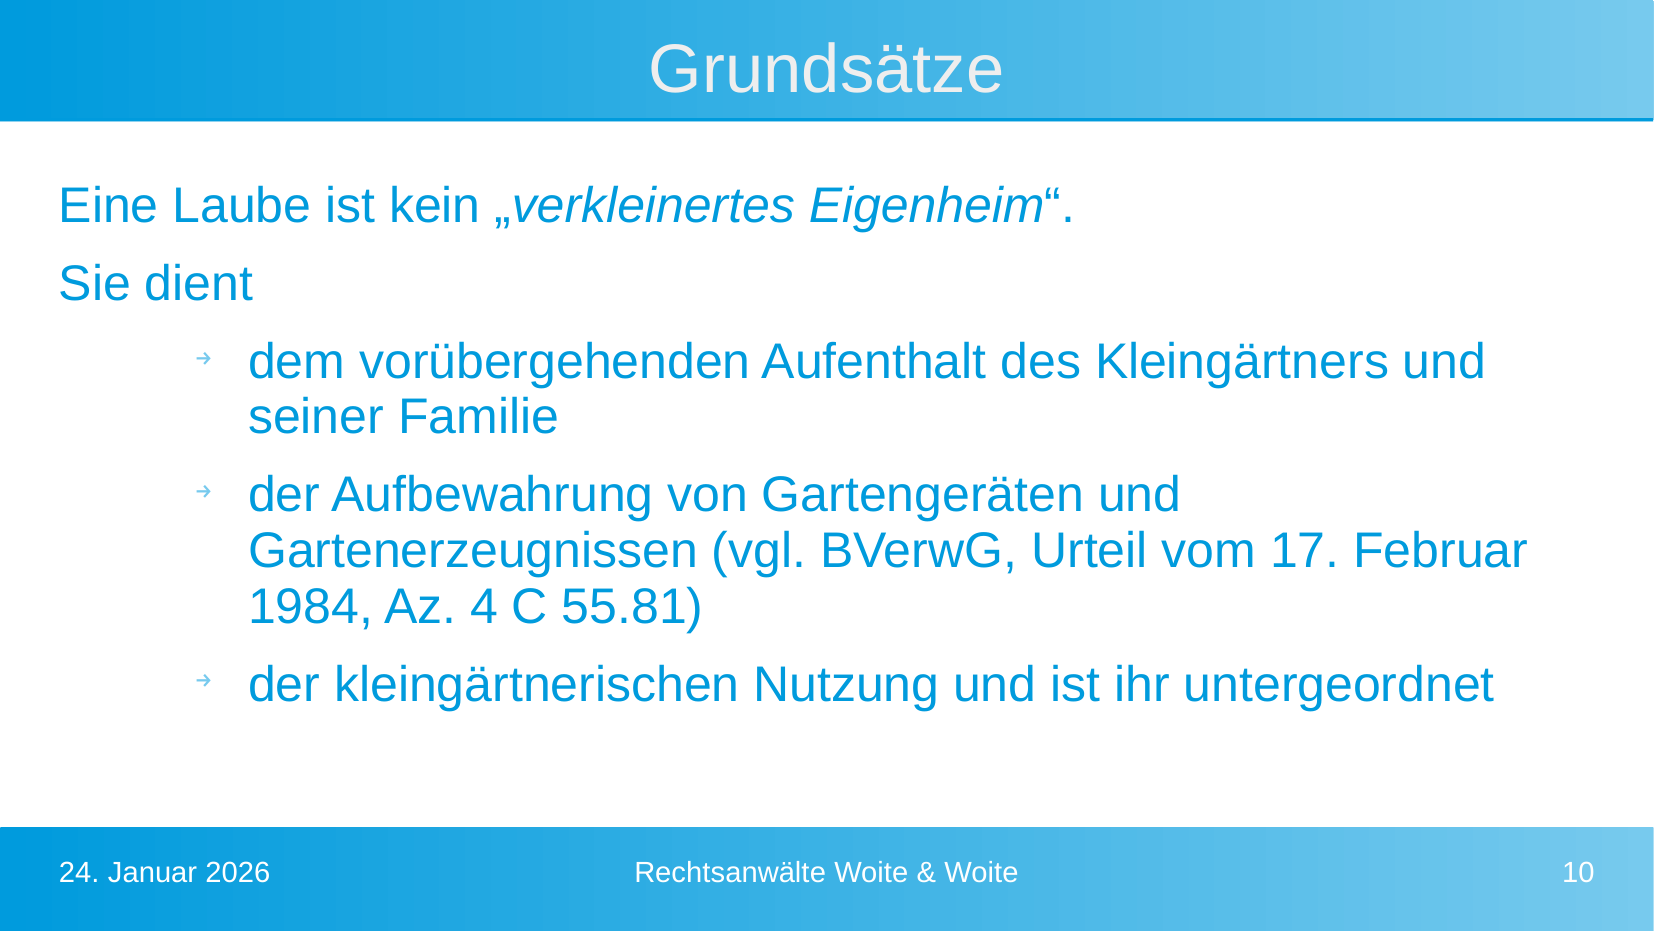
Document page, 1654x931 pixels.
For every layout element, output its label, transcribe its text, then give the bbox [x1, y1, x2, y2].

list Eine Laube ist kein „verkleinertes Eigenheim“. Sie dient dem vorübergehenden Aufenthalt des Kleingärtners und seiner Familie der Aufbewahrung von Gartengeräten und Gartenerzeugnissen (vgl. BVerwG, Urteil vom 17. Februar 1984, Az. 4 C 55.81) der kleingärtnerischen Nutzung und ist ihr untergeordnet [59, 177, 1595, 768]
title Grundsätze [59, 29, 1595, 108]
